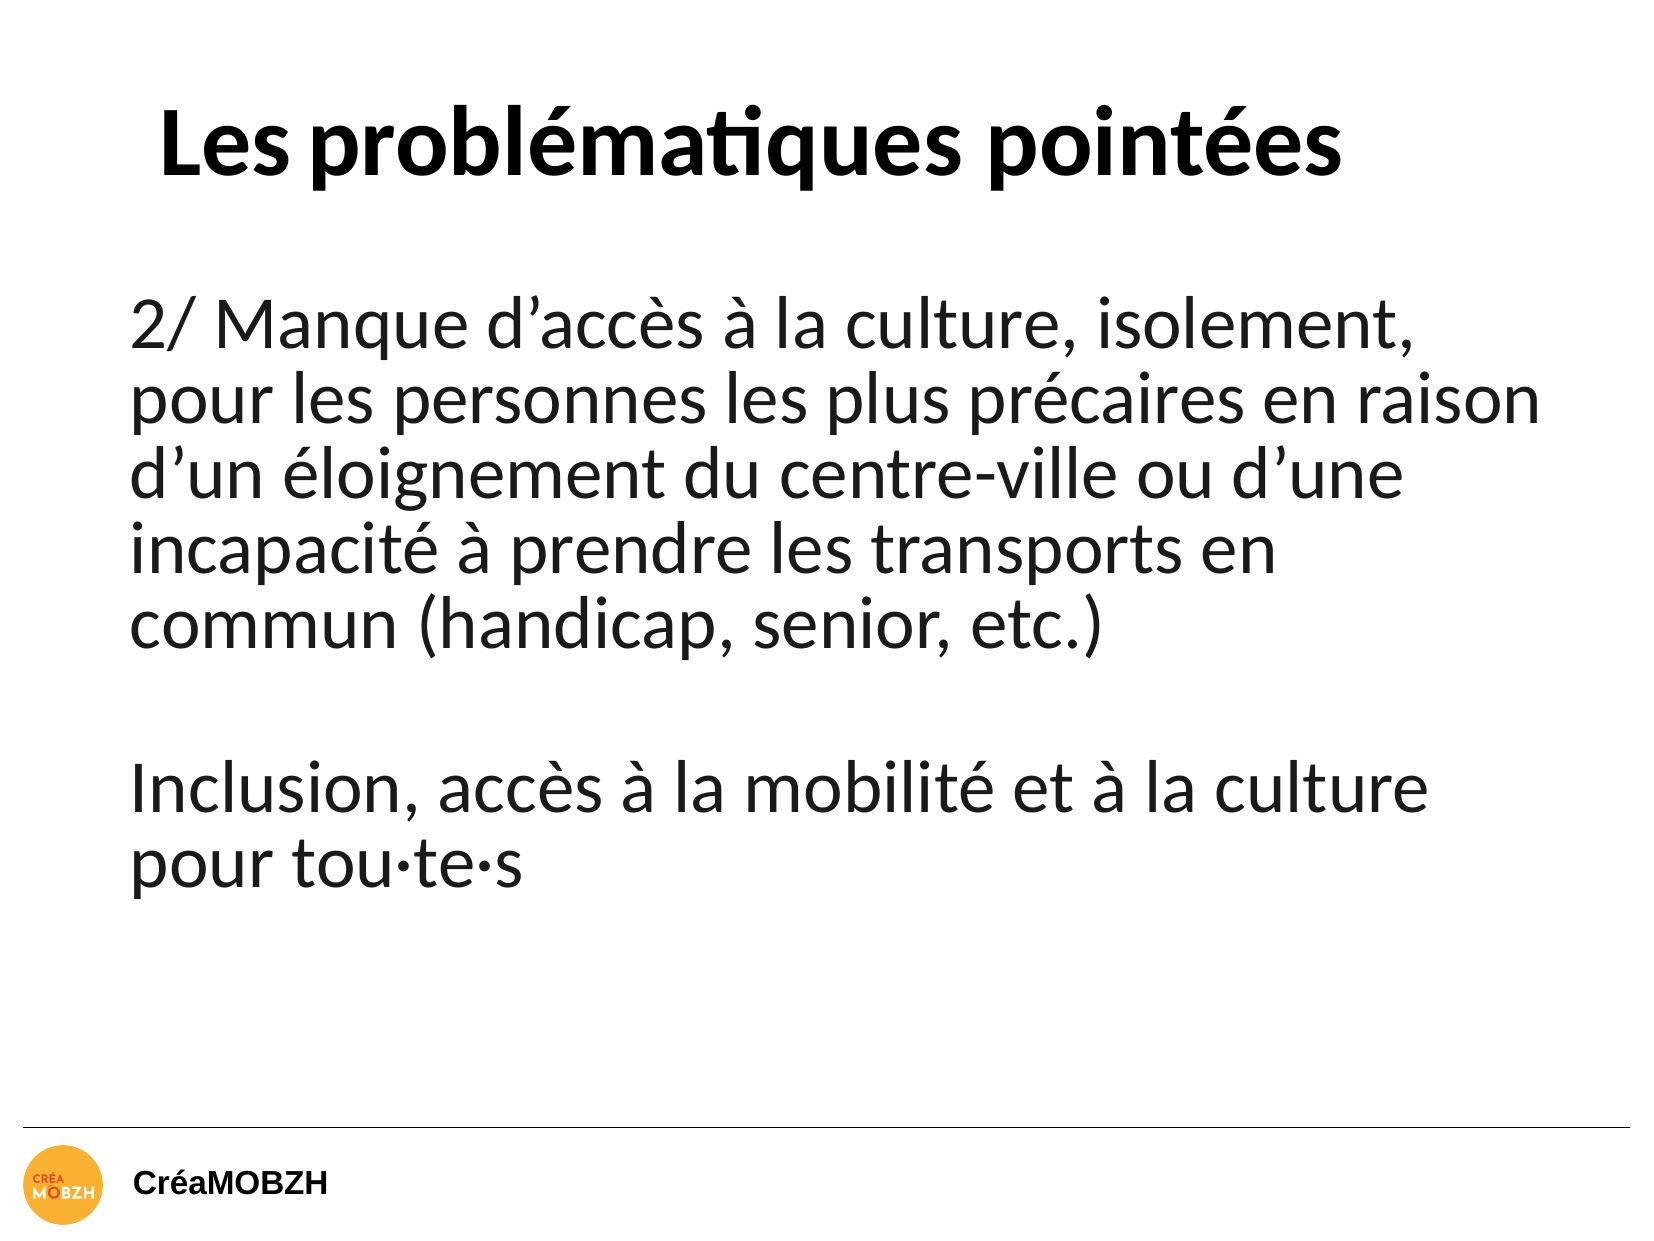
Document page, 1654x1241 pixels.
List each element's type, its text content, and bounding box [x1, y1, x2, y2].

list 2/ Manque d’accès à la culture, isolement, pour les personnes les plus précaires en raison d’un éloignement du centre-ville ou d’une incapacité à prendre les transports en commun (handicap, senior, etc.) Inclusion, accès à la mobilité et à la culture pour tou·te·s [59, 291, 1548, 1111]
title Les problématiques pointées [11, 47, 1347, 255]
picture [23, 1145, 103, 1225]
text_box CréaMOBZH [118, 1157, 1040, 1241]
